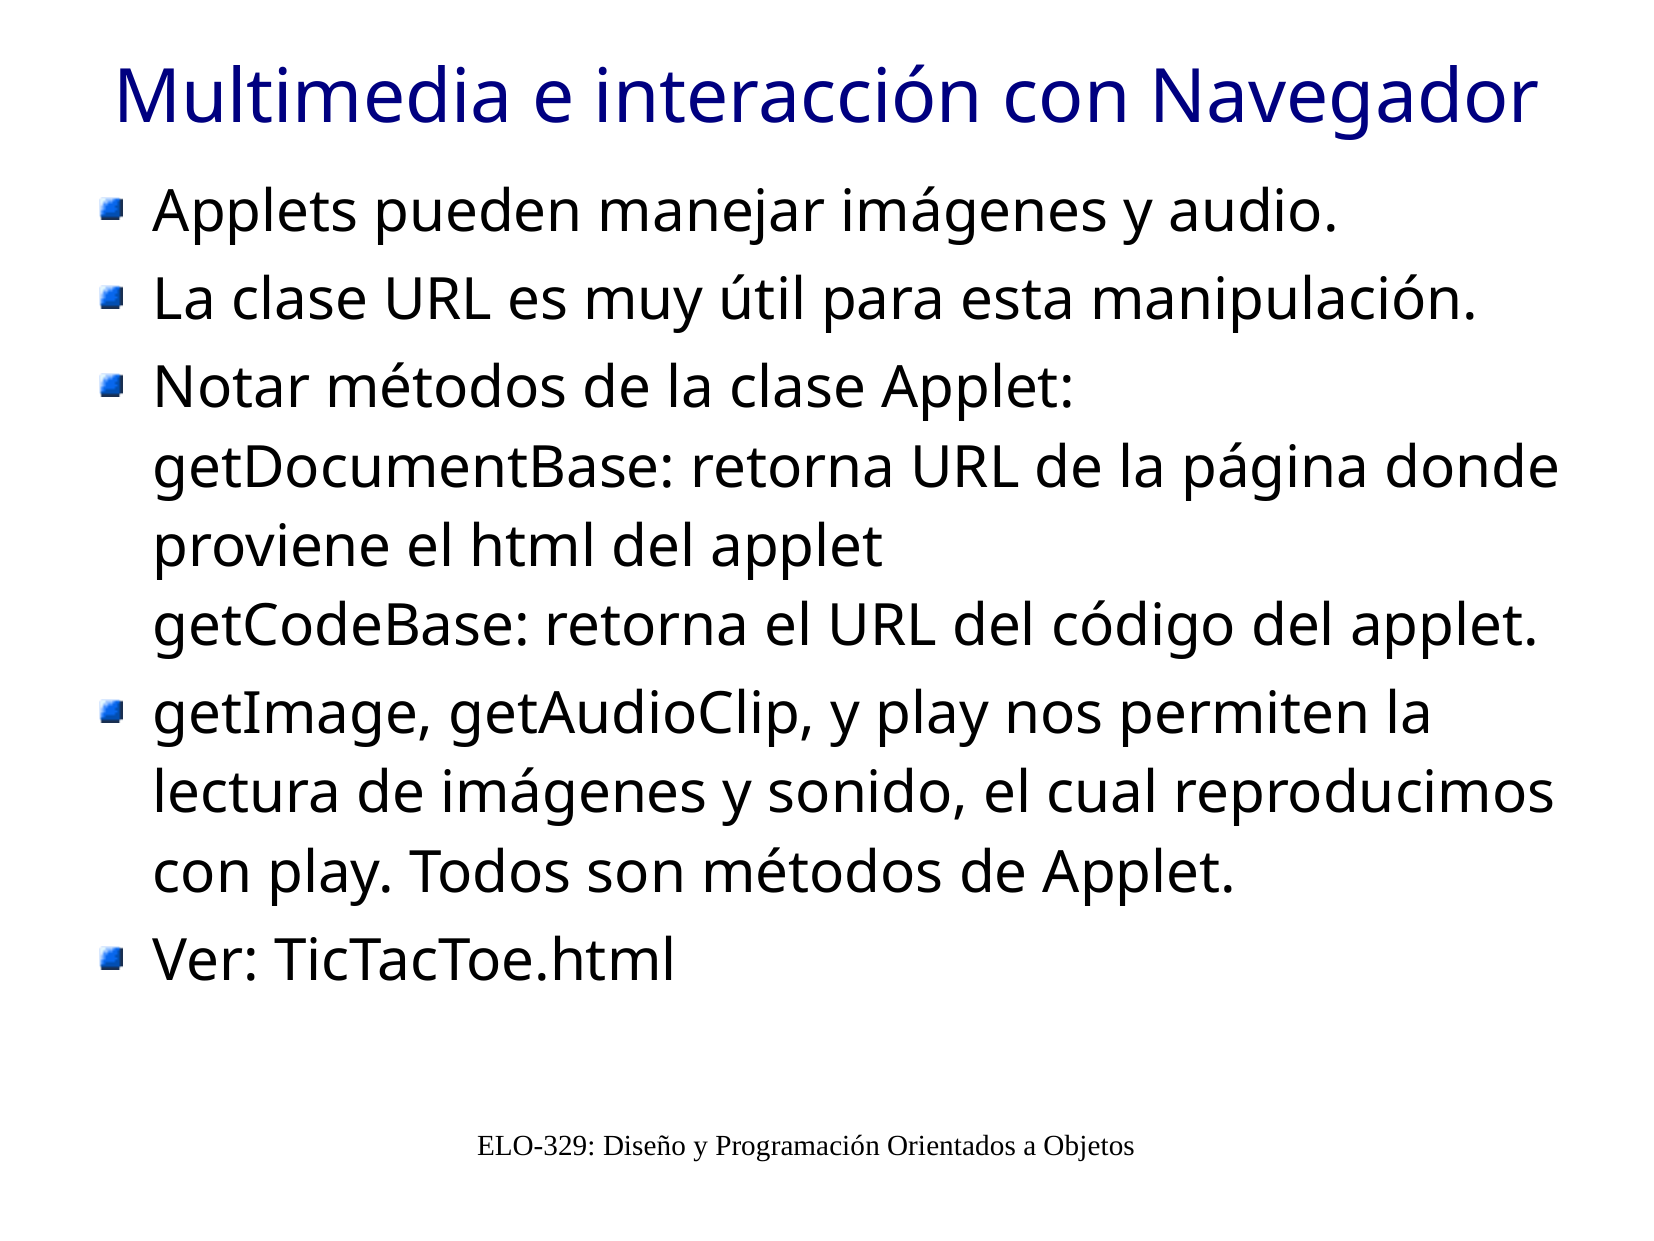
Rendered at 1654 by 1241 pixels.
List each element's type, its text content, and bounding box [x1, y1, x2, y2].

title Multimedia e interacción con Navegador [82, 43, 1571, 145]
list Applets pueden manejar imágenes y audio. La clase URL es muy útil para esta manipulación. Notar métodos de la clase Applet: getDocumentBase: retorna URL de la página donde proviene el html del applet getCodeBase: retorna el URL del código del applet. getImage, getAudioClip, y play nos permiten la lectura de imágenes y sonido, el cual reproducimos con play. Todos son métodos de Applet. Ver: TicTacToe.html [81, 169, 1571, 1124]
